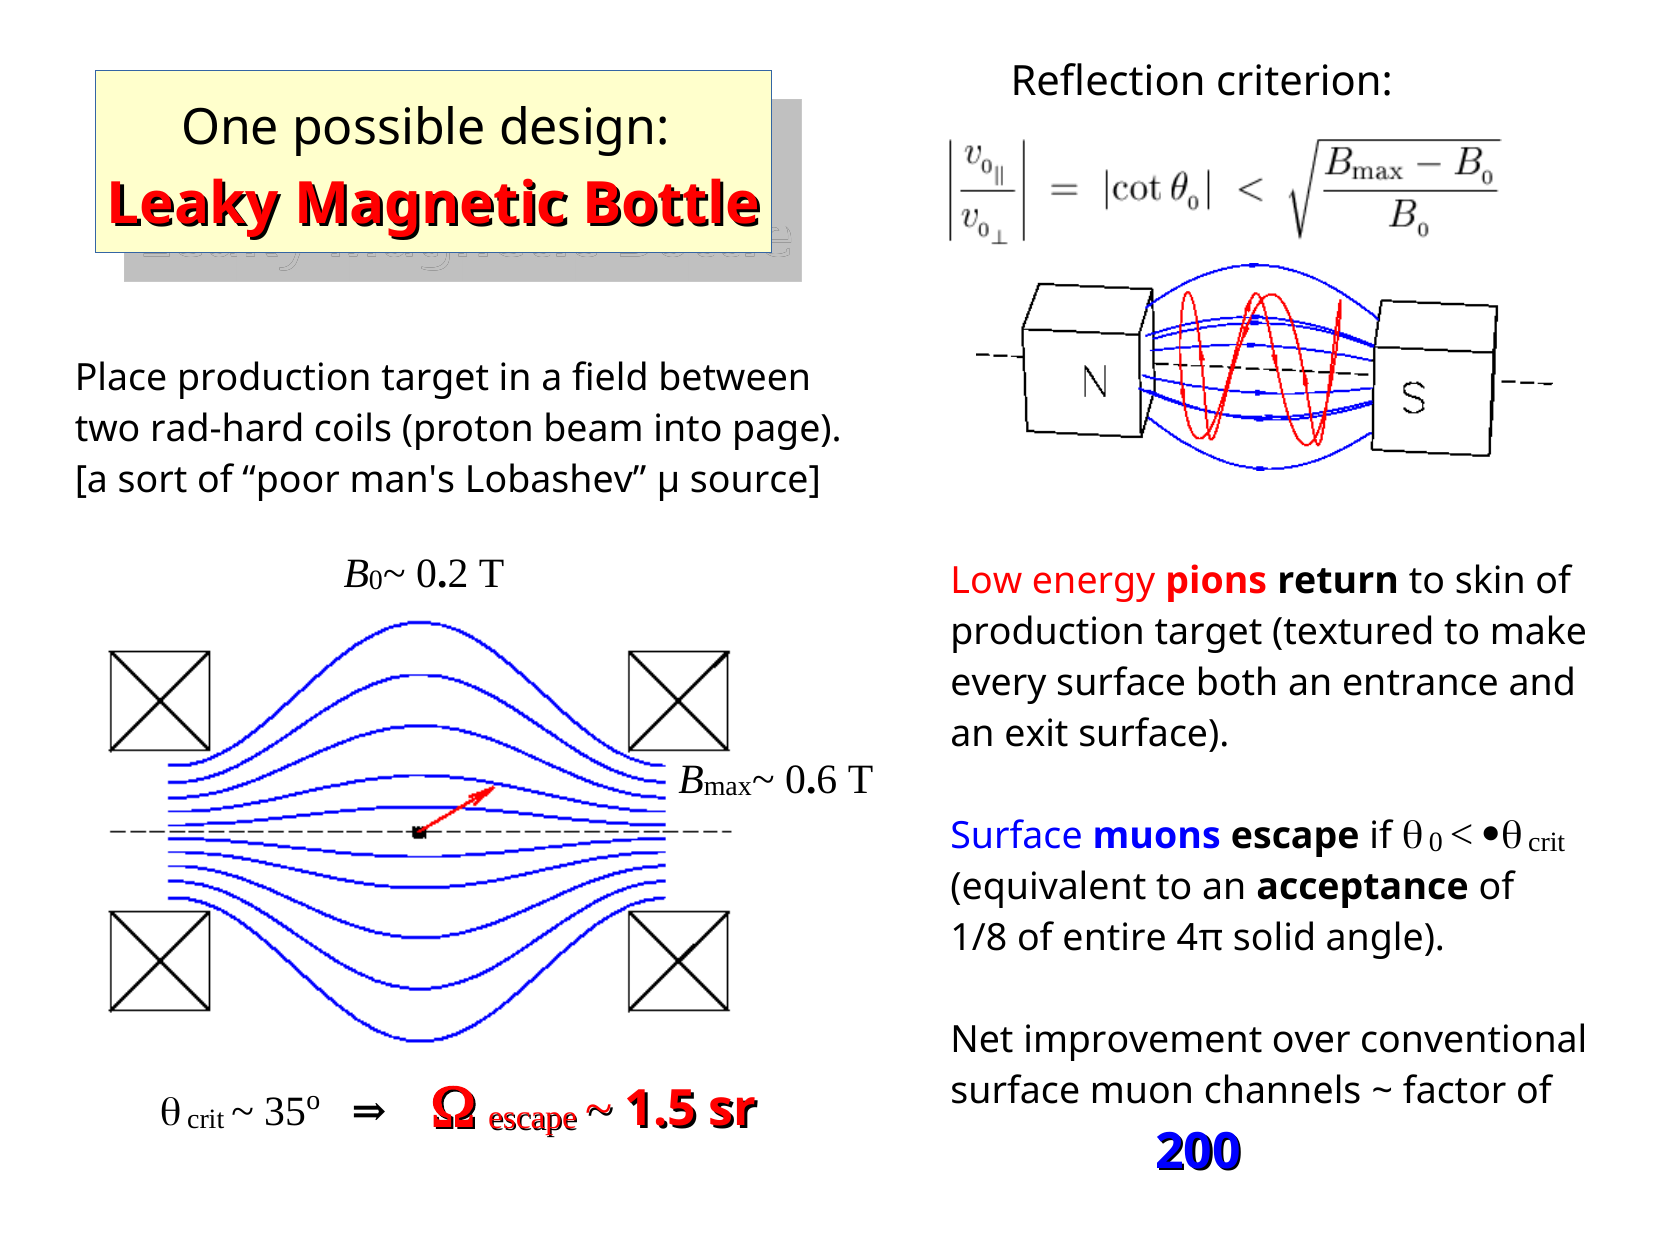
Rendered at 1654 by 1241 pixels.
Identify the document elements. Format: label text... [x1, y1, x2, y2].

text_box Place production target in a field between two rad-hard coils (proton beam into page). [a sort of “poor man's Lobashev” μ source] [74, 349, 857, 508]
text_box Reflection criterion: [1010, 50, 1429, 104]
text_box Bmax~ 0.6 T [678, 756, 874, 827]
picture [976, 263, 1553, 471]
picture [101, 615, 738, 1049]
text_box Low energy pions return to skin of production target (textured to make every surface both an entrance and an exit surface). Surface muons escape if  0 <  crit (equivalent to an acceptance of 1/8 of entire 4π solid angle). Net improvement over conventional surface muon channels ~ factor of 200 [950, 553, 1617, 1214]
text_box  crit ~ 35o ⇒  escape ~ 1.5 sr [160, 1072, 826, 1158]
text_box B0~ 0.2 T [343, 550, 539, 621]
title One possible design: Leaky Magnetic Bottle [95, 70, 772, 253]
picture [942, 138, 1502, 249]
